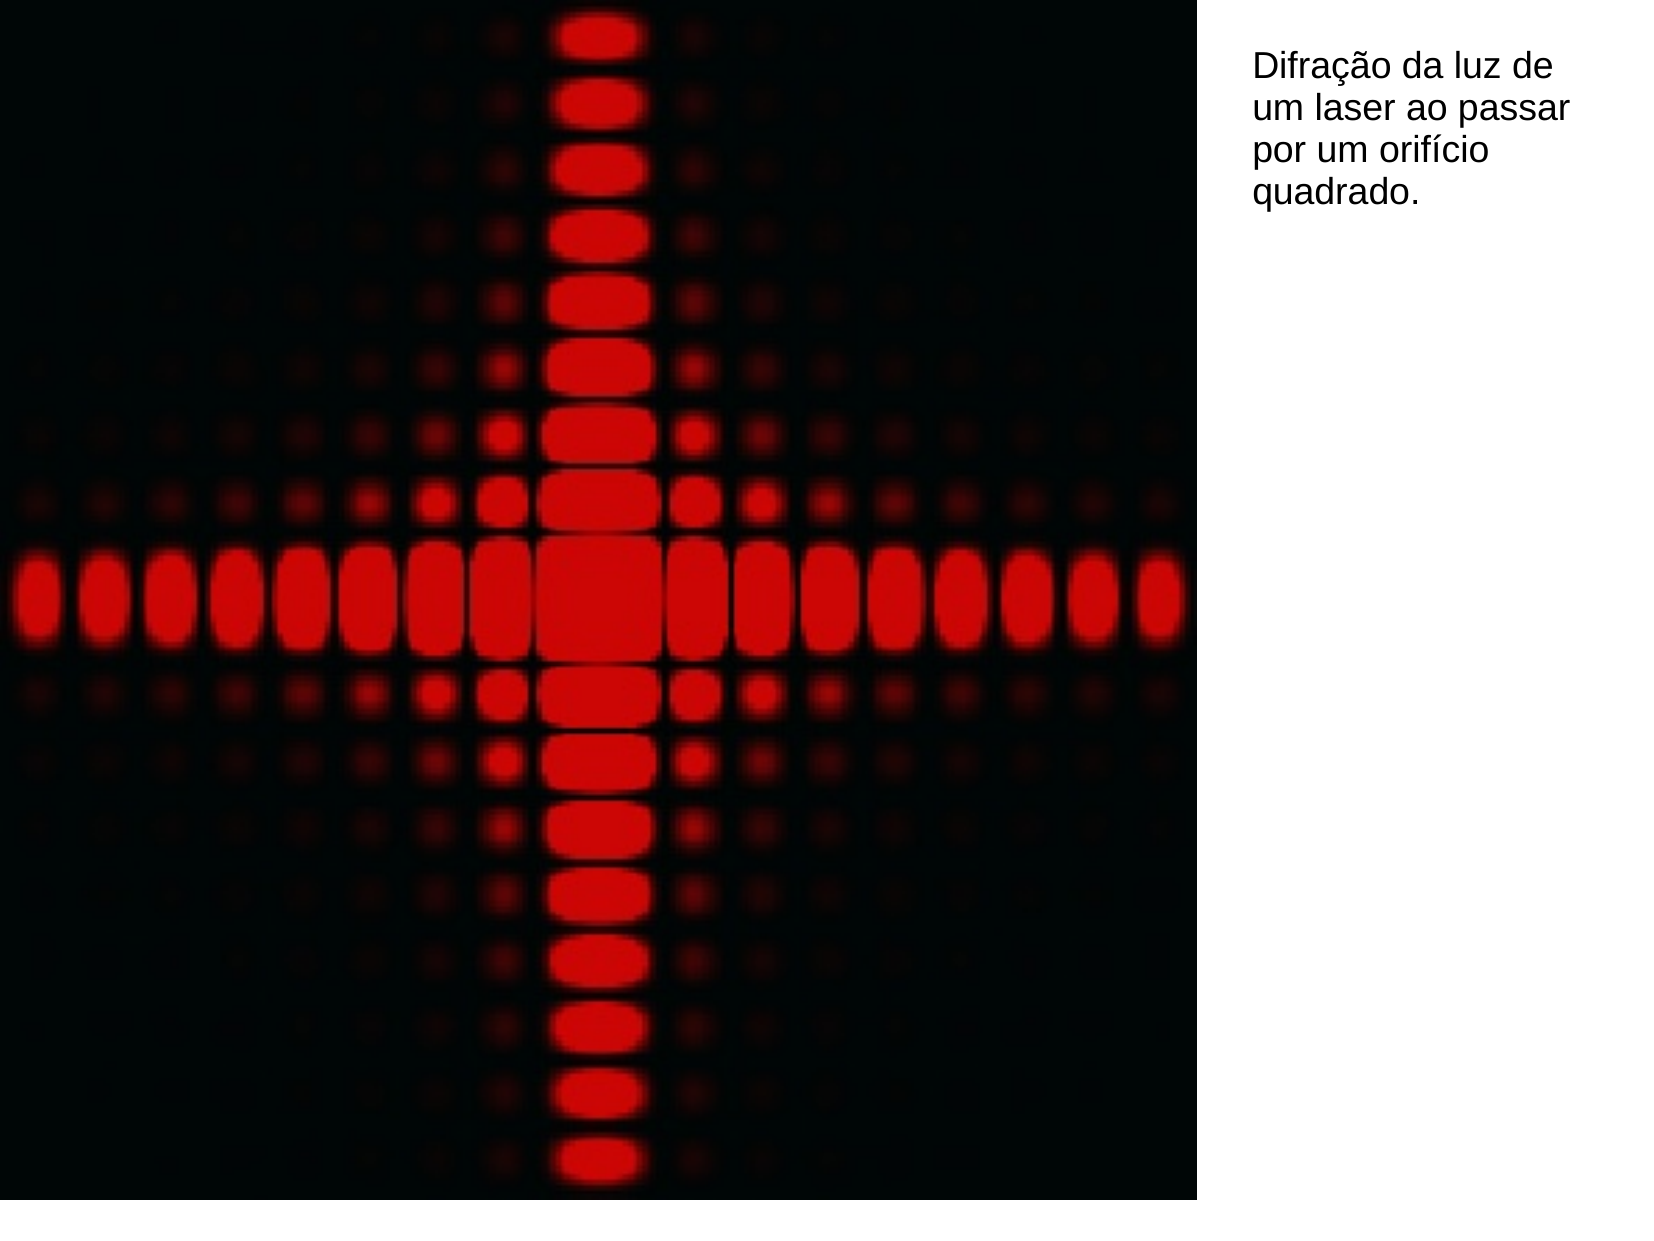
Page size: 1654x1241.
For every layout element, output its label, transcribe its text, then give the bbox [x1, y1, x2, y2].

picture [0, 0, 1197, 1201]
text_box Difração da luz de um laser ao passar por um orifício quadrado. [1237, 37, 1613, 221]
